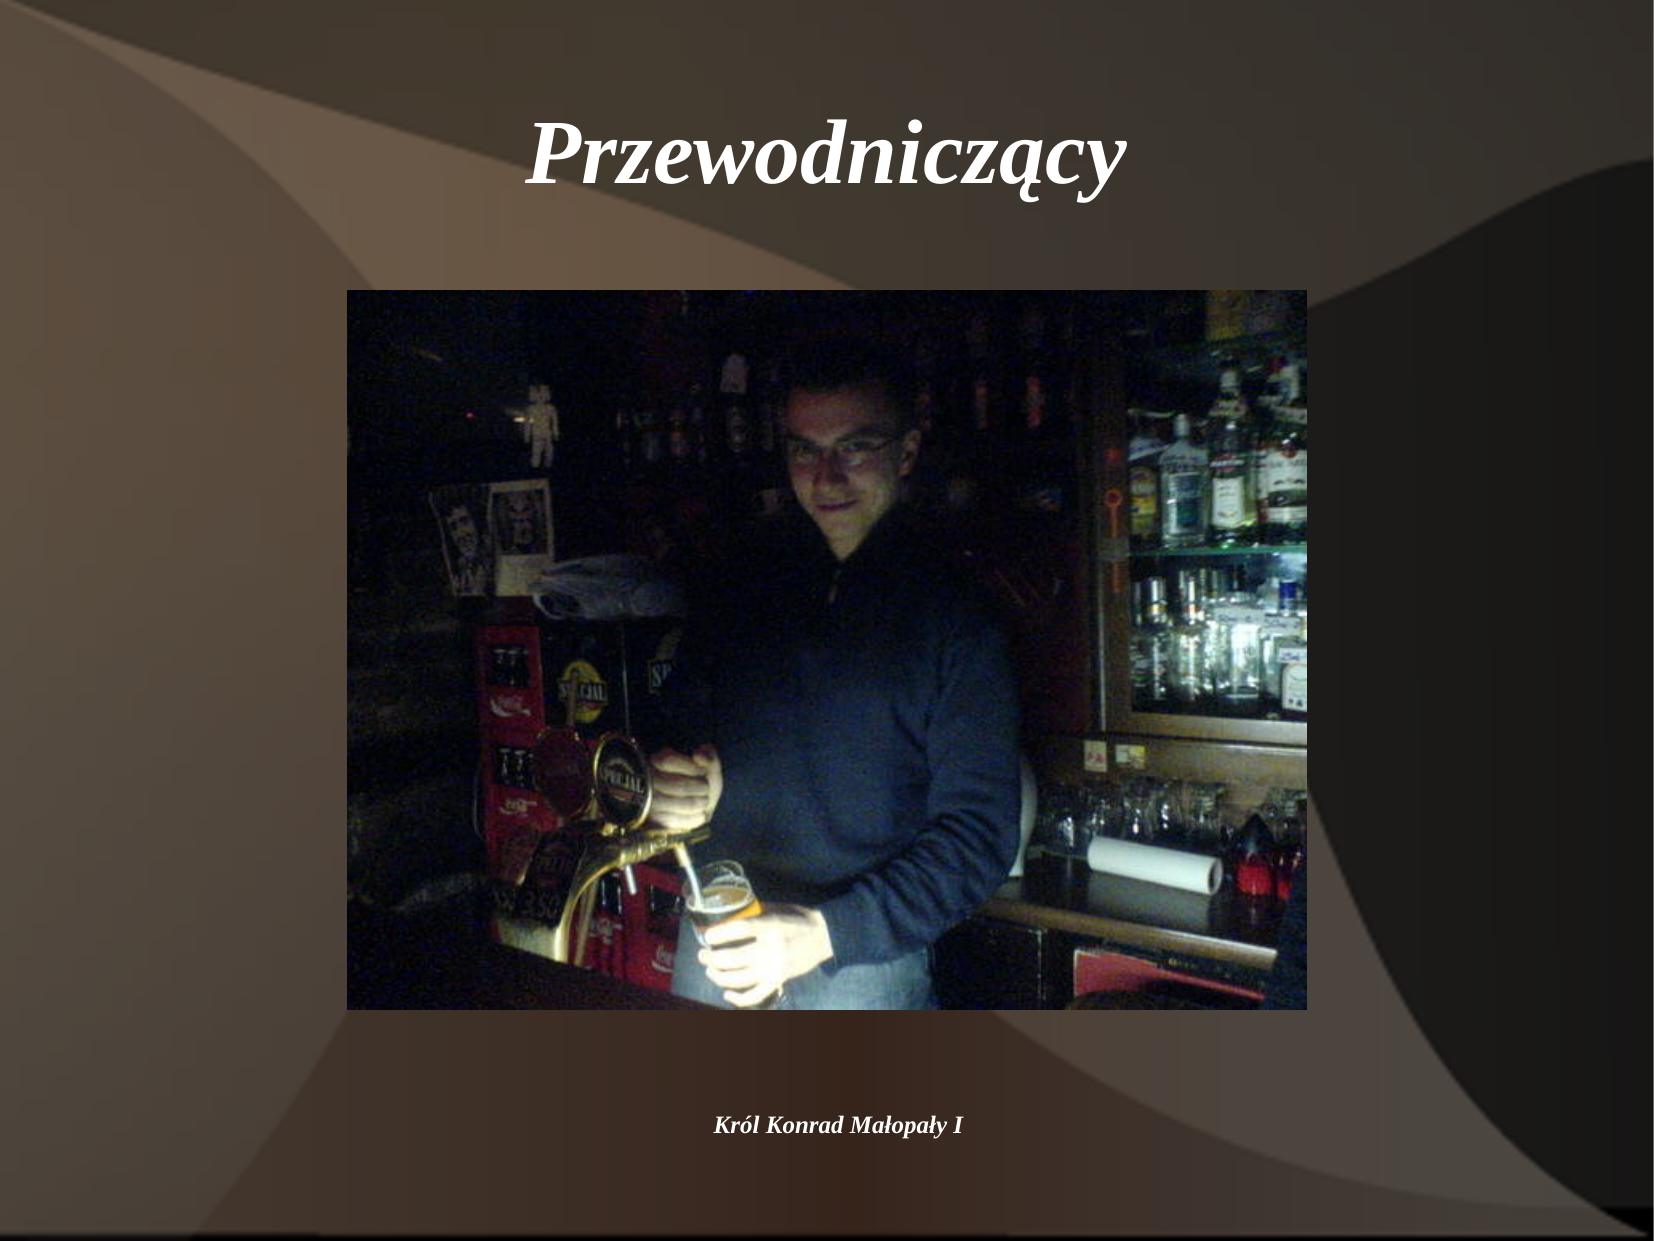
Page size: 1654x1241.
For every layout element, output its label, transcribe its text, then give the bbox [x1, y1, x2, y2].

title Przewodniczący [82, 49, 1571, 257]
title Król Konrad Małopały I [94, 1021, 1583, 1229]
picture [0, 0, 1654, 1241]
